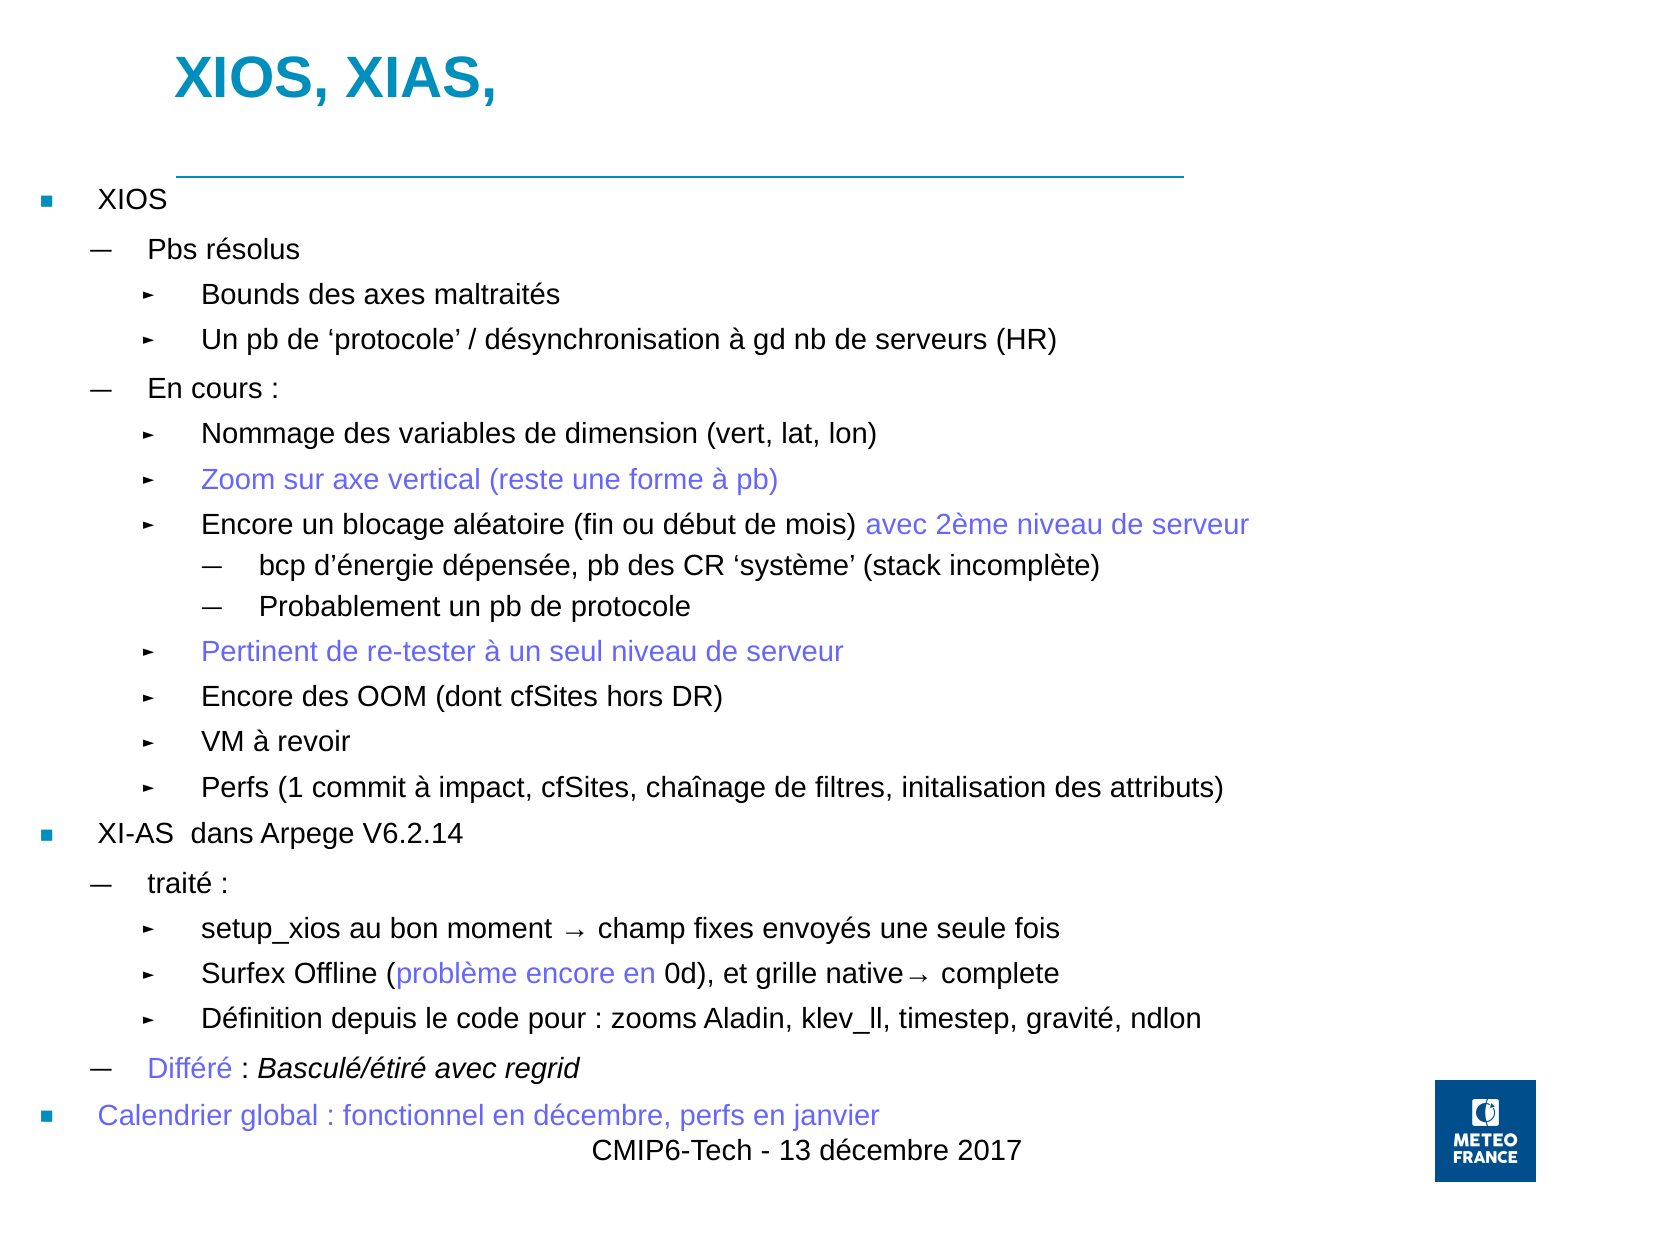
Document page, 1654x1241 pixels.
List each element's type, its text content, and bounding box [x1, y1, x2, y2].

picture [1435, 1135, 1536, 1182]
list XIOS Pbs résolus Bounds des axes maltraités Un pb de ‘protocole’ / désynchronisation à gd nb de serveurs (HR) En cours : Nommage des variables de dimension (vert, lat, lon) Zoom sur axe vertical (reste une forme à pb) Encore un blocage aléatoire (fin ou début de mois) avec 2ème niveau de serveur bcp d’énergie dépensée, pb des CR ‘système’ (stack incomplète) Probablement un pb de protocole Pertinent de re-tester à un seul niveau de serveur Encore des OOM (dont cfSites hors DR) VM à revoir Perfs (1 commit à impact, cfSites, chaînage de filtres, initalisation des attributs) XI-AS dans Arpege V6.2.14 traité : setup_xios au bon moment → champ fixes envoyés une seule fois Surfex Offline (problème encore en 0d), et grille native→ complete Définition depuis le code pour : zooms Aladin, klev_ll, timestep, gravité, ndlon Différé : Basculé/étiré avec regrid Calendrier global : fonctionnel en décembre, perfs en janvier [27, 183, 1628, 1135]
title XIOS, XIAS, [174, 0, 1654, 156]
